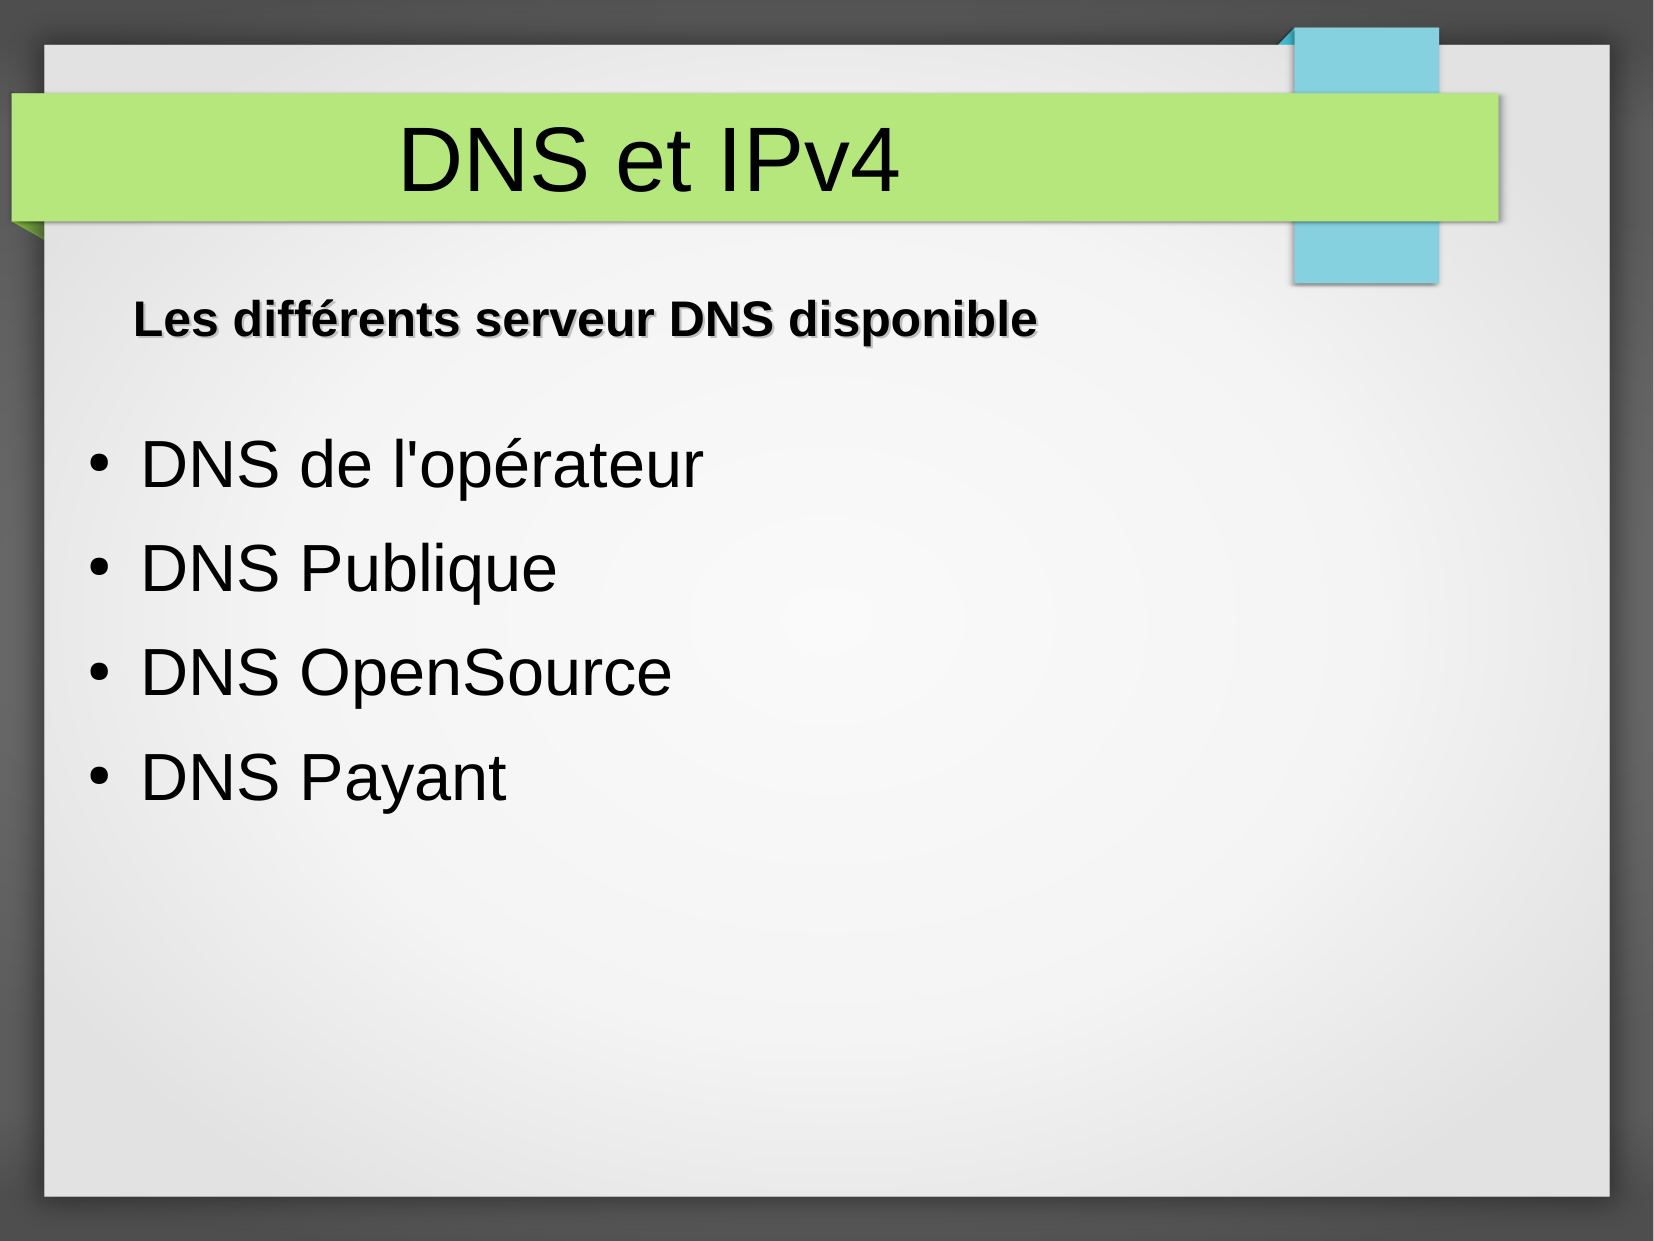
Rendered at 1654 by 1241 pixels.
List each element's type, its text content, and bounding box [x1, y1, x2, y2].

picture [0, 0, 1654, 1241]
list DNS de l'opérateur DNS Publique DNS OpenSource DNS Payant [69, 426, 1525, 1147]
title DNS et IPv4 [70, 106, 1229, 213]
text_box Les différents serveur DNS disponible [82, 283, 1276, 411]
